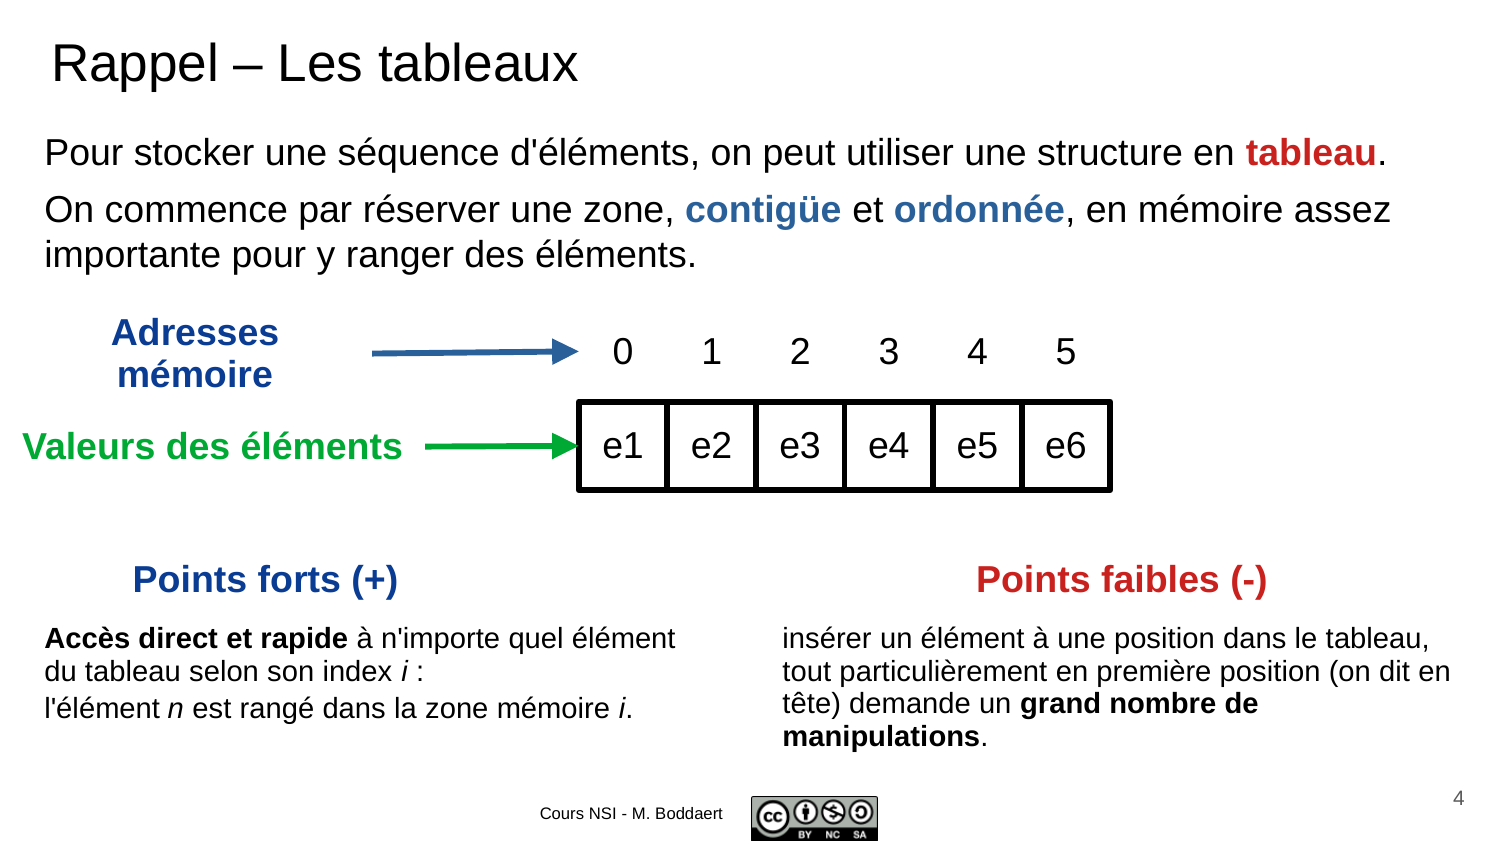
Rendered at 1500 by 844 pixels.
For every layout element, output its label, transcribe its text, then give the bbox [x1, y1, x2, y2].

text_box Accès direct et rapide à n'importe quel élément du tableau selon son index i : l'élément n est rangé dans la zone mémoire i. [29, 614, 709, 760]
text_box Pour stocker une séquence d'éléments, on peut utiliser une structure en tableau. On commence par réserver une zone, contigüe et ordonnée, en mémoire assez importante pour y ranger des éléments. [29, 120, 1477, 760]
text_box insérer un élément à une position dans le tableau, tout particulièrement en première position (on dit en tête) demande un grand nombre de manipulations. [767, 614, 1477, 766]
text_box e6 [1021, 401, 1111, 491]
text_box e3 [755, 401, 844, 491]
text_box e1 [578, 401, 667, 491]
text_box e5 [933, 401, 1021, 491]
text_box 0 [578, 307, 667, 396]
text_box 3 [844, 307, 933, 396]
text_box Points forts (+) [88, 543, 443, 614]
text_box e2 [667, 401, 755, 491]
text_box 1 [667, 307, 755, 396]
text_box Points faibles (-) [944, 543, 1300, 614]
text_box 4 [933, 307, 1021, 396]
text_box e4 [844, 401, 933, 491]
text_box Adresses mémoire [17, 317, 373, 390]
text_box 2 [755, 307, 844, 396]
picture [751, 796, 878, 841]
slide_number <numéro> [1389, 764, 1480, 830]
title Rappel – Les tableaux [51, 13, 1449, 108]
text_box Valeurs des éléments [0, 395, 426, 498]
text_box 5 [1021, 307, 1111, 396]
